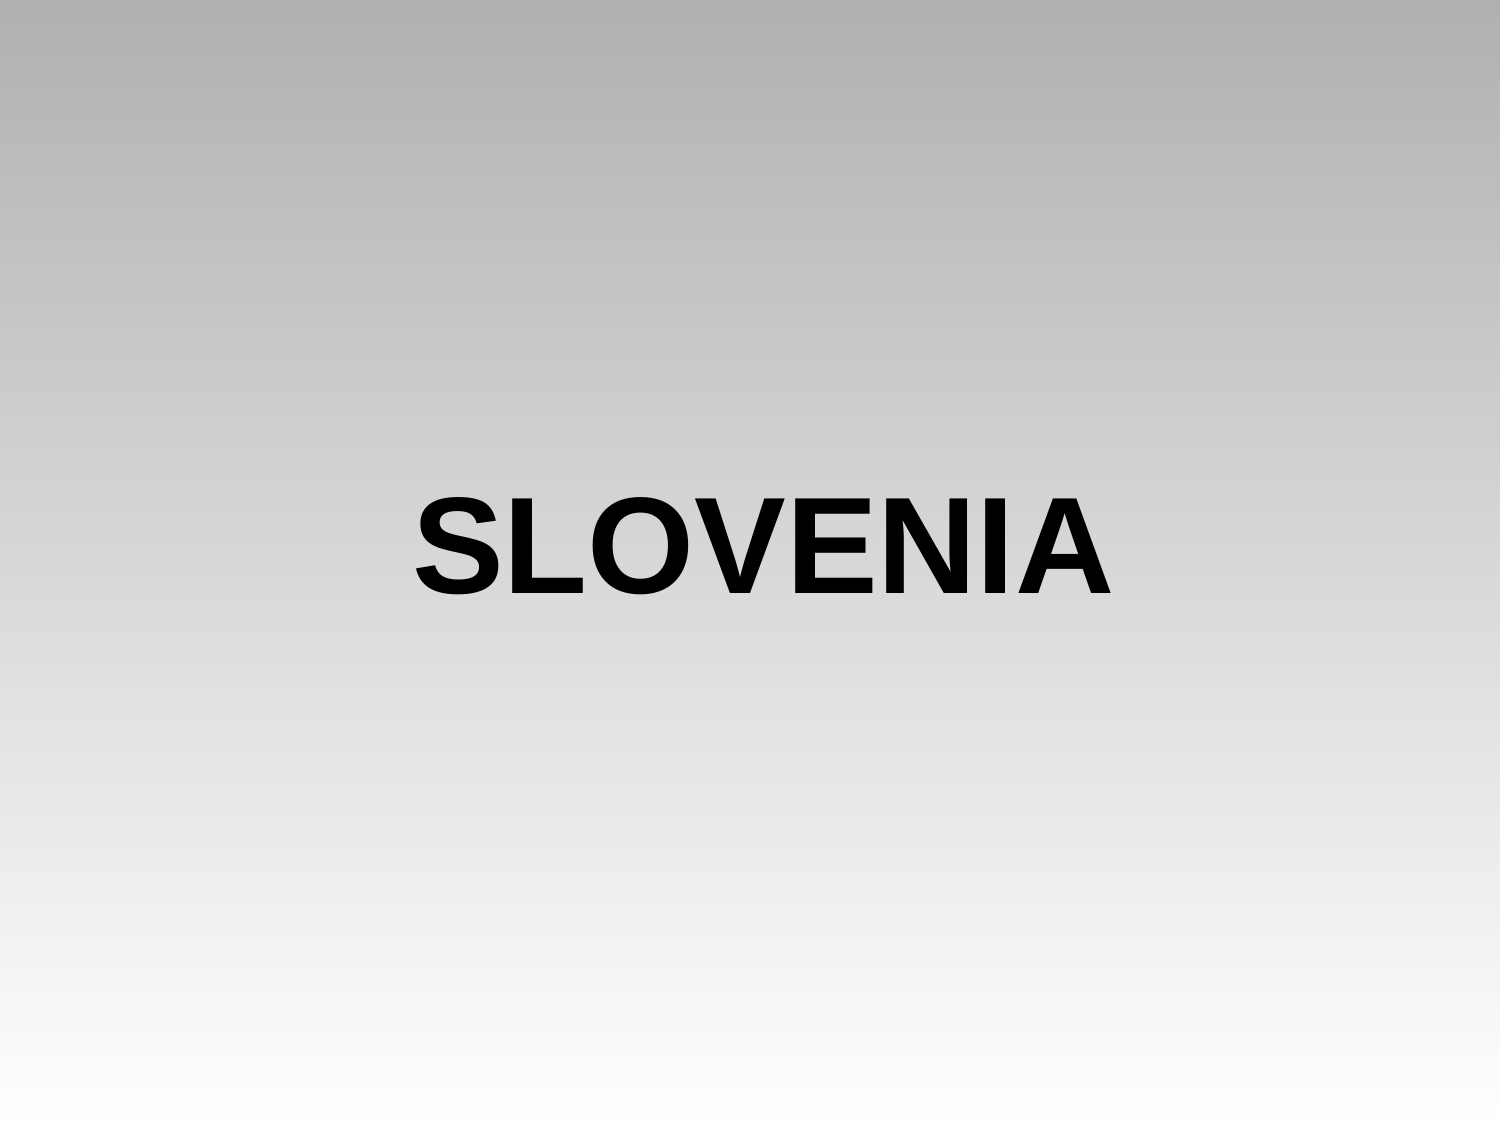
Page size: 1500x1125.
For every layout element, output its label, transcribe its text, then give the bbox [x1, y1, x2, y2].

title SLOVENIA [88, 444, 1439, 632]
